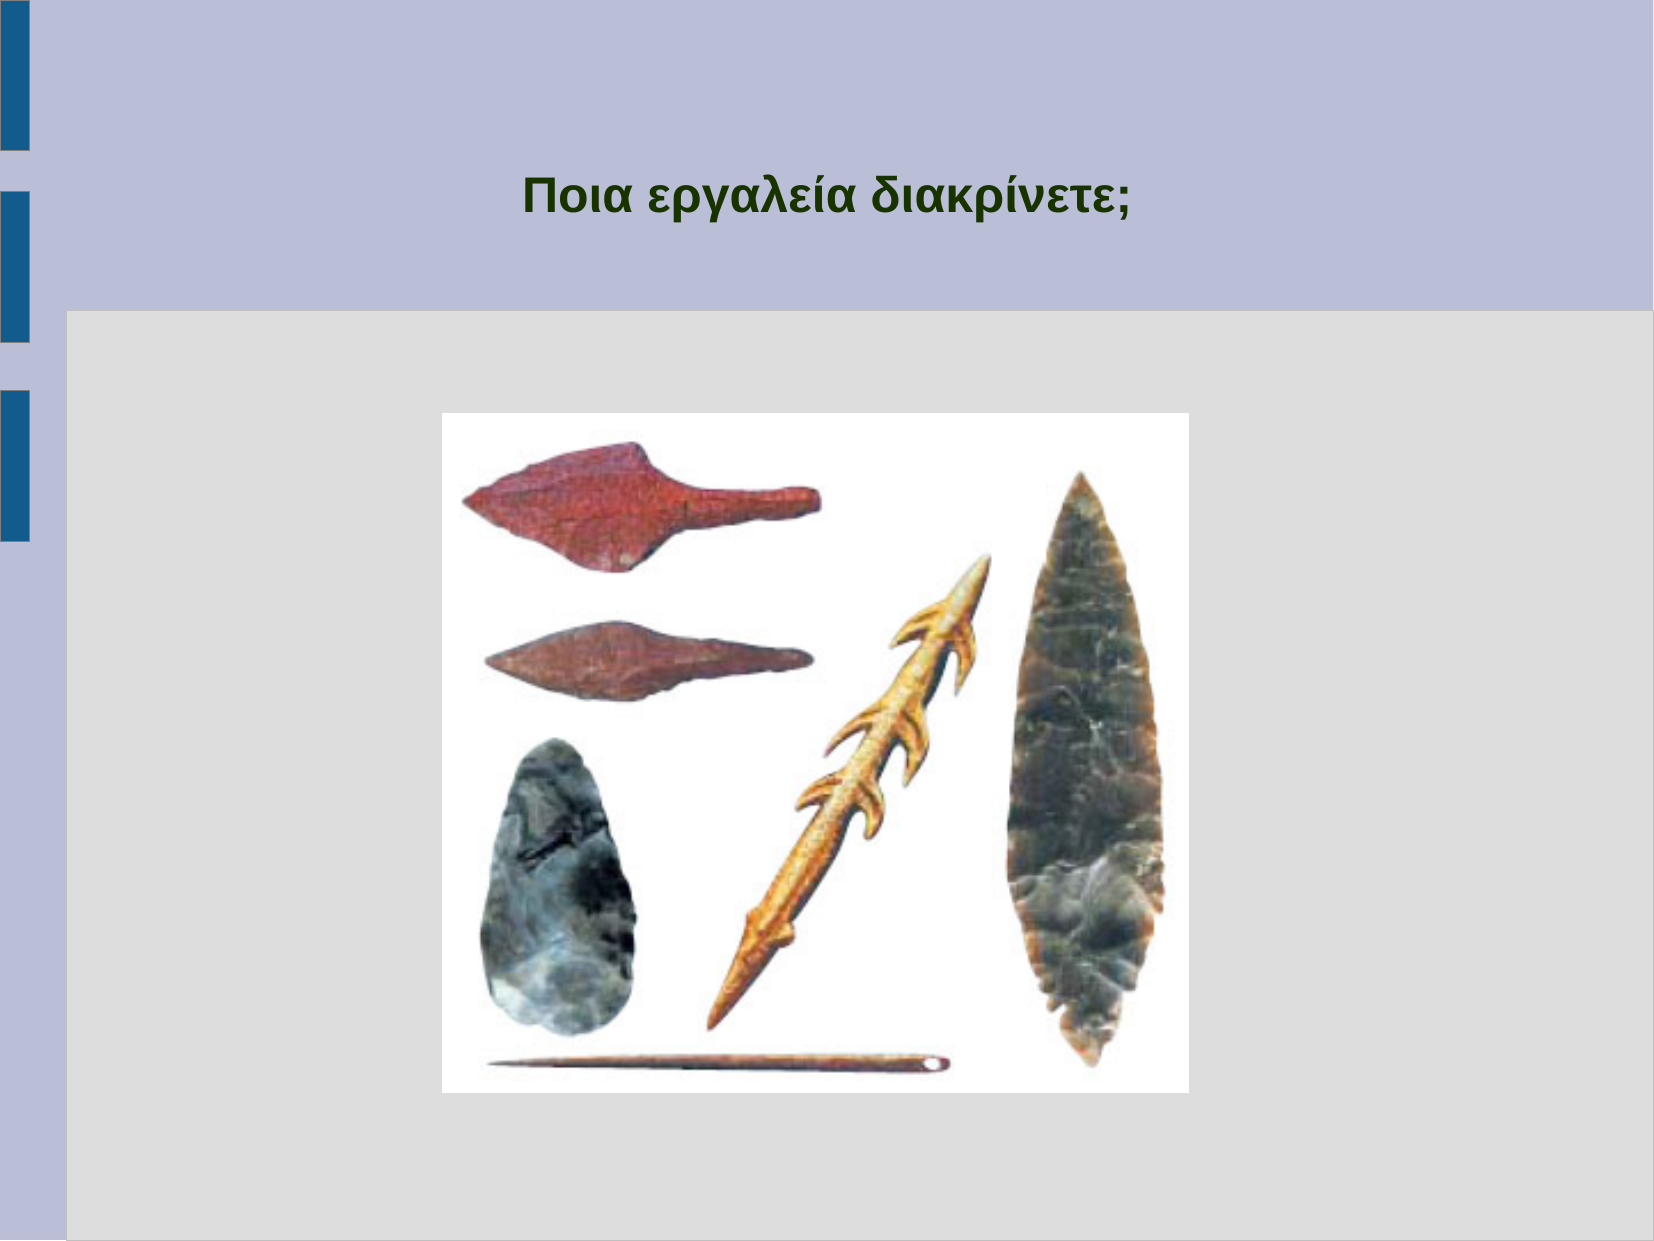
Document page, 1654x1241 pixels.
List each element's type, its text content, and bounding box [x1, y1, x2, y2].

title Ποια εργαλεία διακρίνετε; [121, 91, 1534, 299]
picture [442, 413, 1189, 1093]
